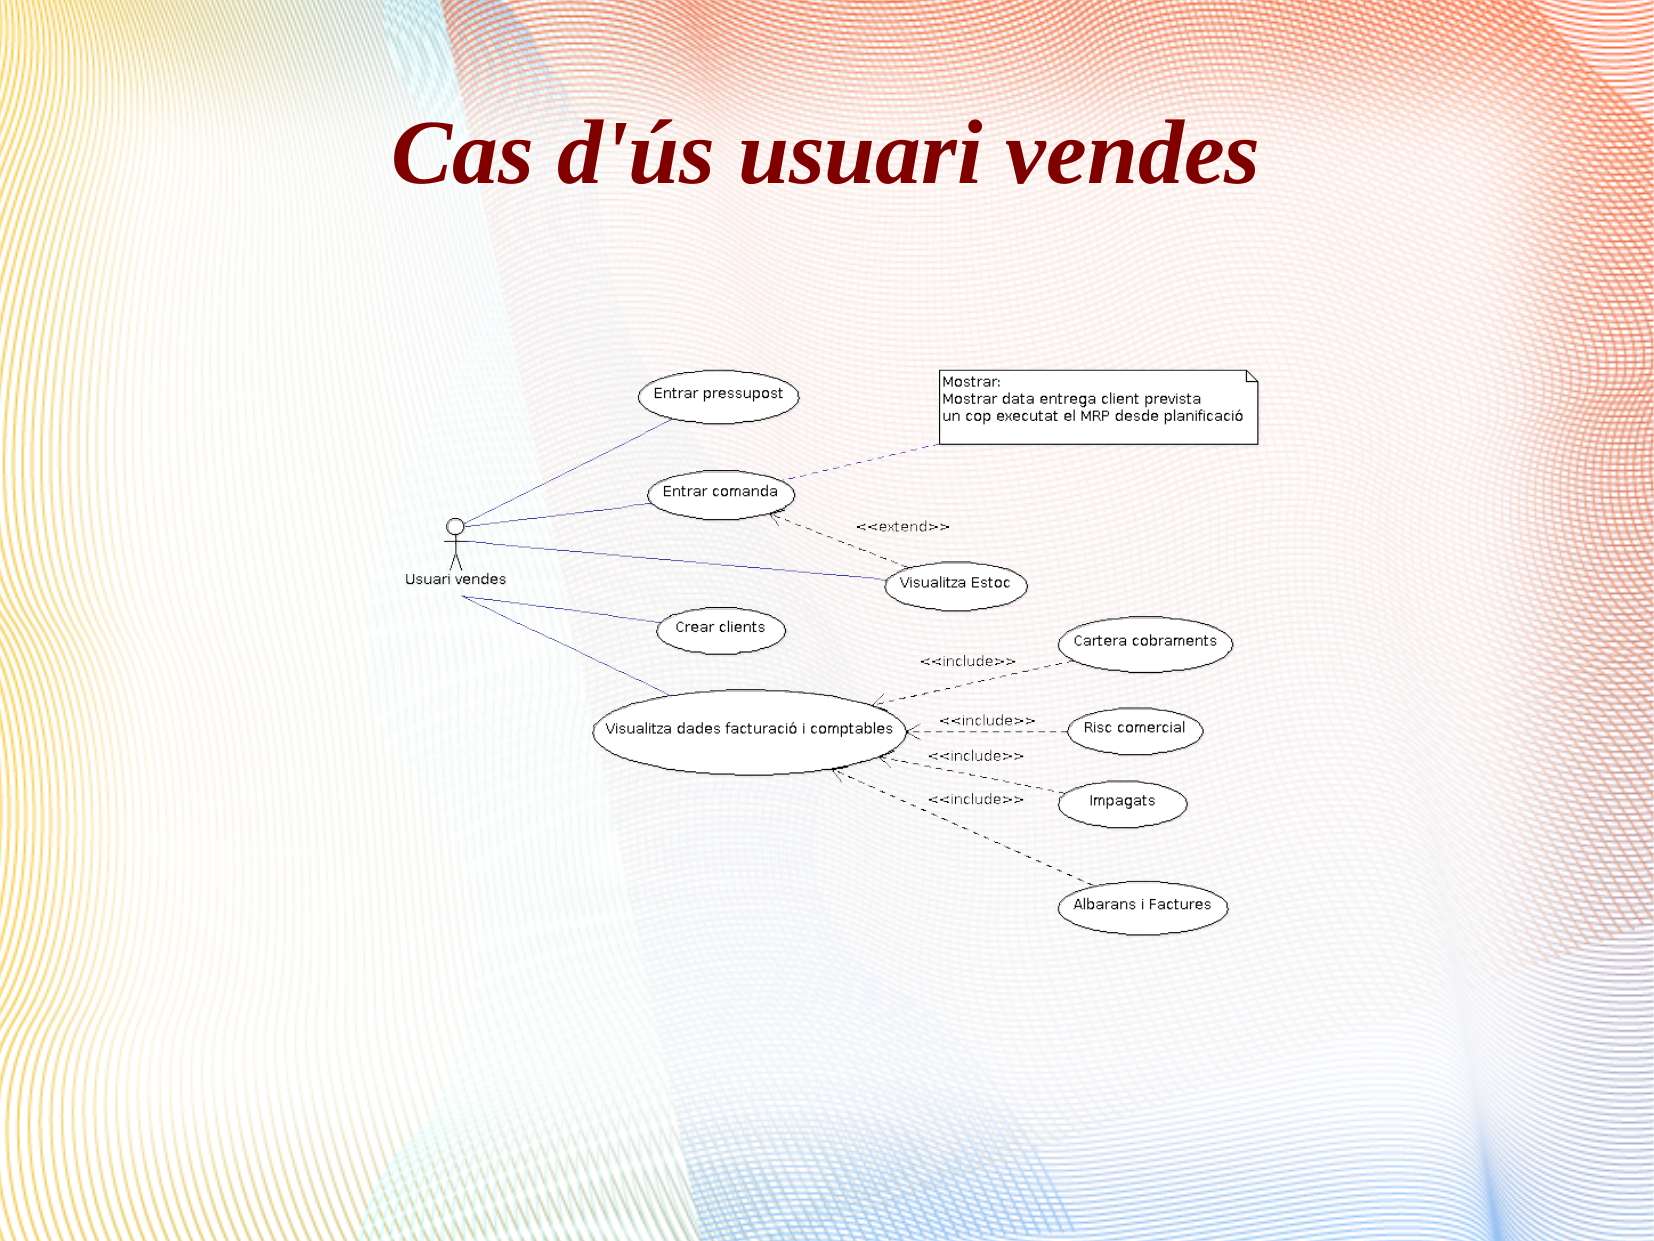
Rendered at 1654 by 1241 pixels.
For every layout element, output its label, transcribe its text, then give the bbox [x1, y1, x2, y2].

picture [0, 0, 1654, 1241]
title Cas d'ús usuari vendes [82, 49, 1571, 257]
